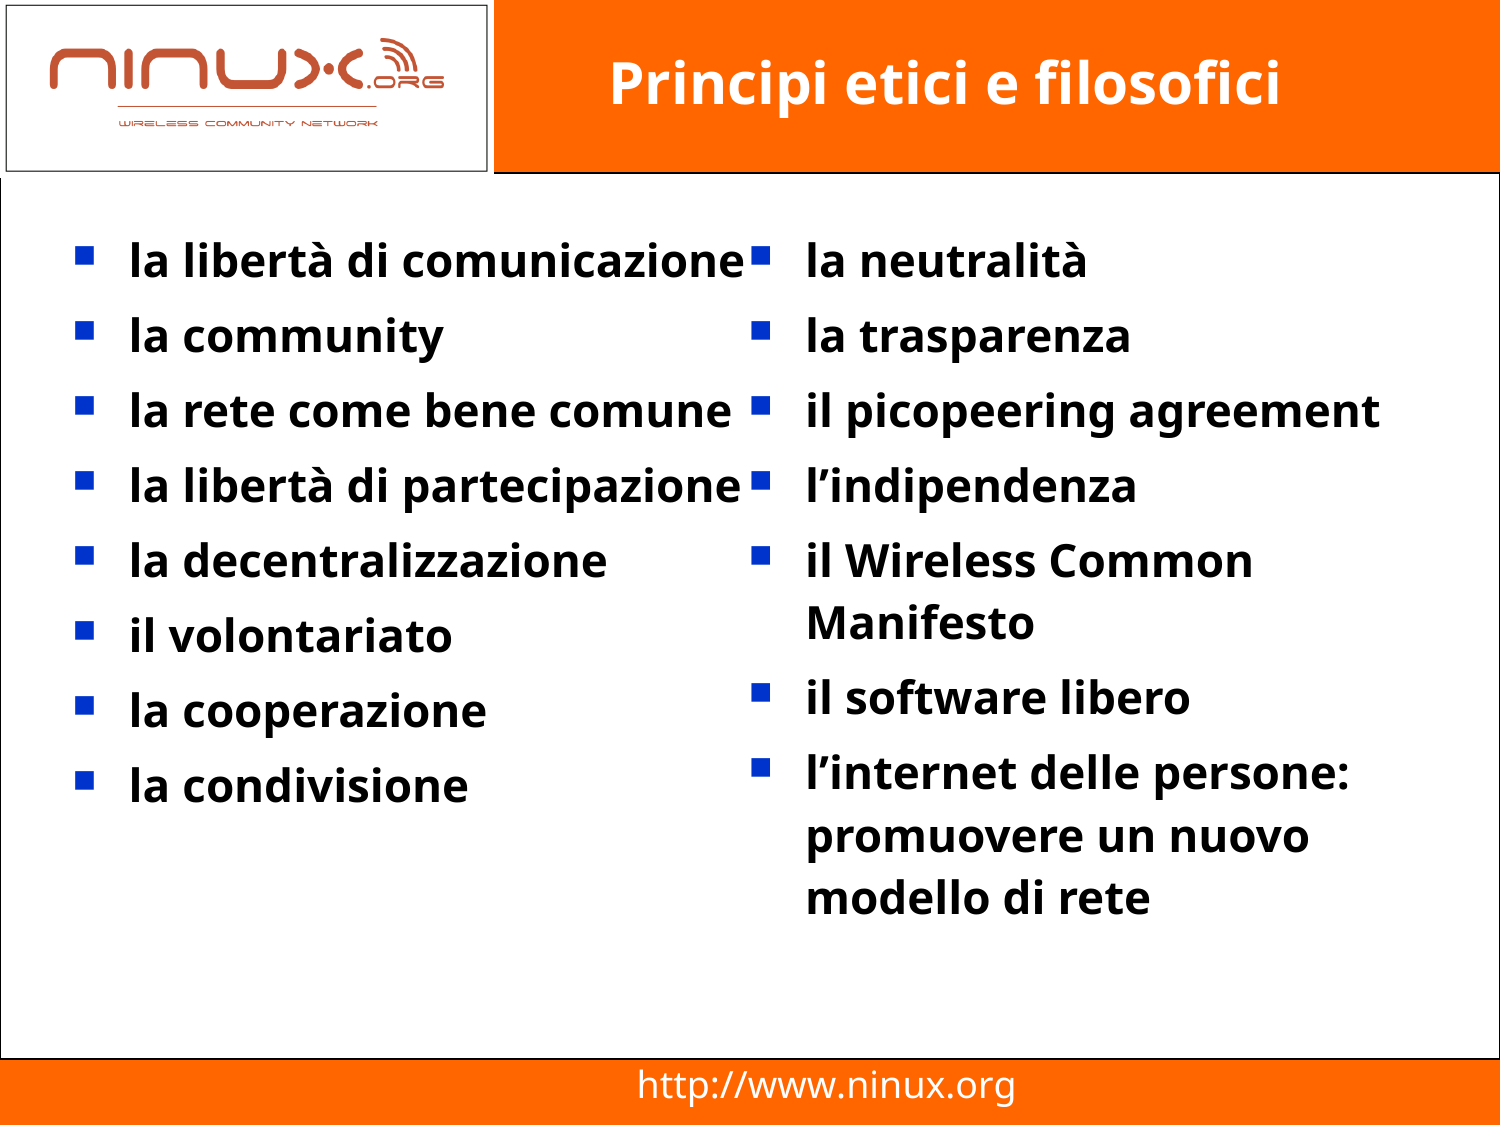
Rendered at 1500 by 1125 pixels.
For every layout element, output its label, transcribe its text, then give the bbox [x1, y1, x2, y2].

list la neutralità la trasparenza il picopeering agreement l’indipendenza il Wireless Common Manifesto il software libero l’internet delle persone: promuovere un nuovo modello di rete [733, 220, 1443, 1125]
title Principi etici e filosofici [421, 0, 1470, 165]
picture [0, 0, 494, 178]
text_box http://www.ninux.org [621, 1053, 733, 1125]
list la libertà di comunicazione la community la rete come bene comune la libertà di partecipazione la decentralizzazione il volontariato la cooperazione la condivisione [57, 220, 733, 1125]
